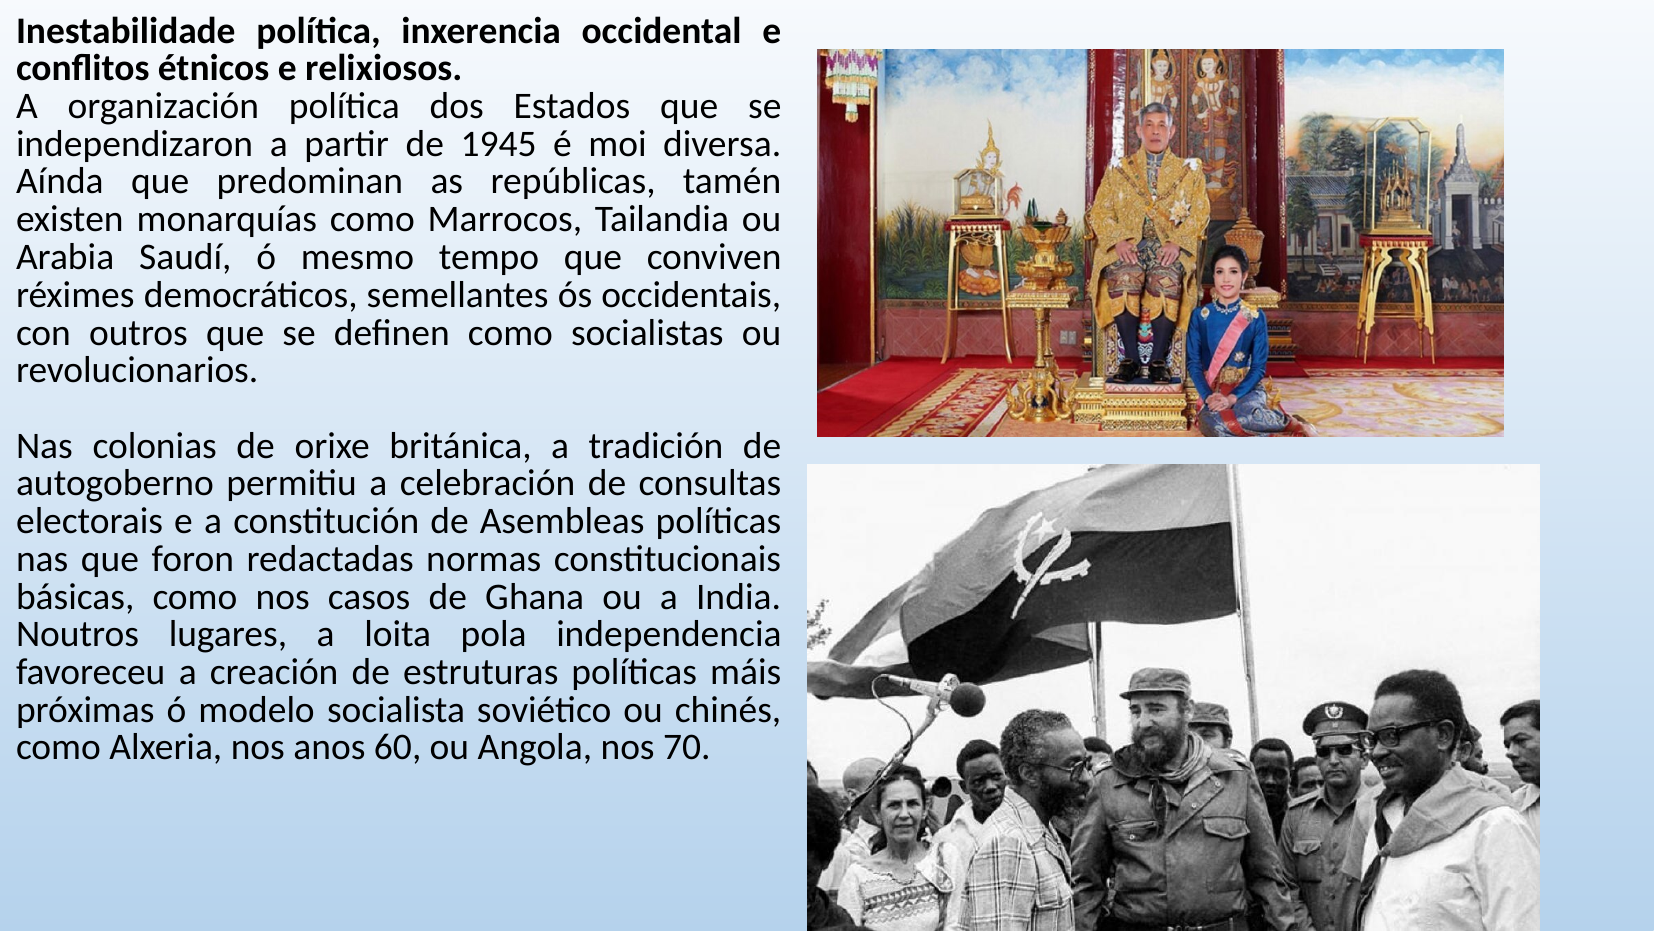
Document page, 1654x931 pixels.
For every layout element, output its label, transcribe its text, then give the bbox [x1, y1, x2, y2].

text_box Inestabilidade política, inxerencia occidental e conflitos étnicos e relixiosos. A organización política dos Estados que se independizaron a partir de 1945 é moi diversa. Aínda que predominan as repúblicas, tamén existen monarquías como Marrocos, Tailandia ou Arabia Saudí, ó mesmo tempo que conviven réximes democráticos, semellantes ós occidentais, con outros que se definen como socialistas ou revolucionarios. Nas colonias de orixe británica, a tradición de autogoberno permitiu a celebración de consultas electorais e a constitución de Asembleas políticas nas que foron redactadas normas constitucionais básicas, como nos casos de Ghana ou a India. Noutros lugares, a loita pola independencia favoreceu a creación de estruturas políticas máis próximas ó modelo socialista soviético ou chinés, como Alxeria, nos anos 60, ou Angola, nos 70. [1, 7, 798, 923]
picture [817, 50, 1504, 437]
picture [807, 464, 1540, 931]
